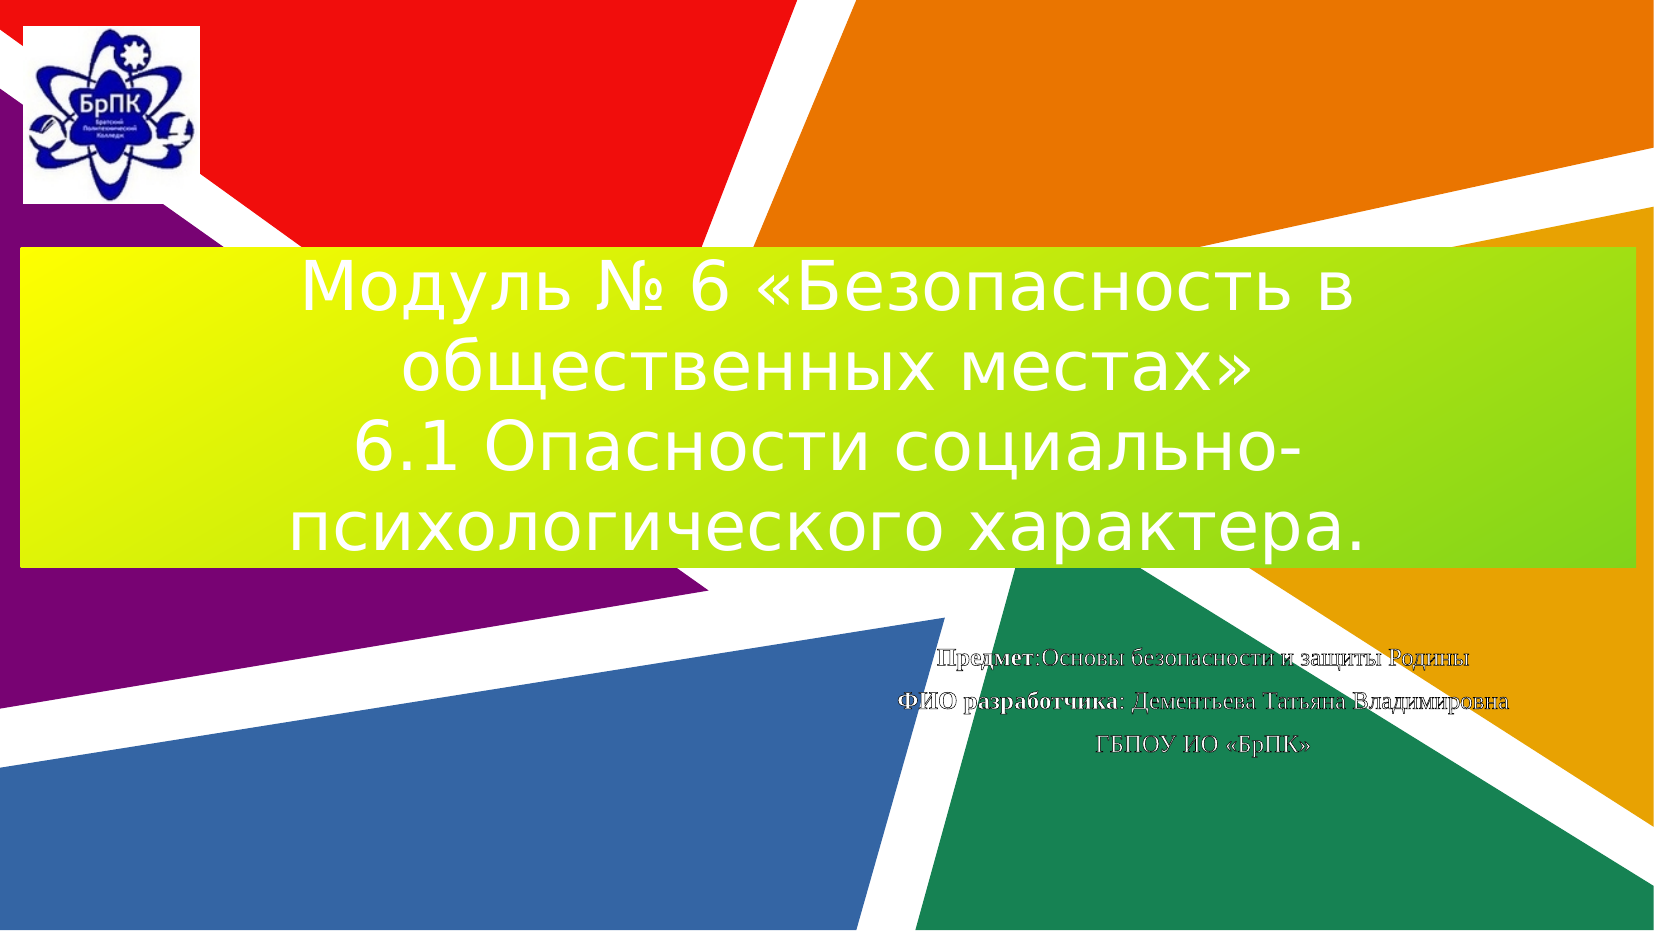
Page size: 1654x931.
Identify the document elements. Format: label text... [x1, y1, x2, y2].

title Модуль № 6 «Безопасность в общественных местах» 6.1 Опасности социально- психологического характера. [20, 247, 1637, 568]
picture [23, 26, 200, 204]
subtitle Предмет:Основы безопасности и защиты Родины ФИО разработчика: Дементьева Татьяна Владимировна ГБПОУ ИО «БрПК» [822, 568, 1584, 883]
